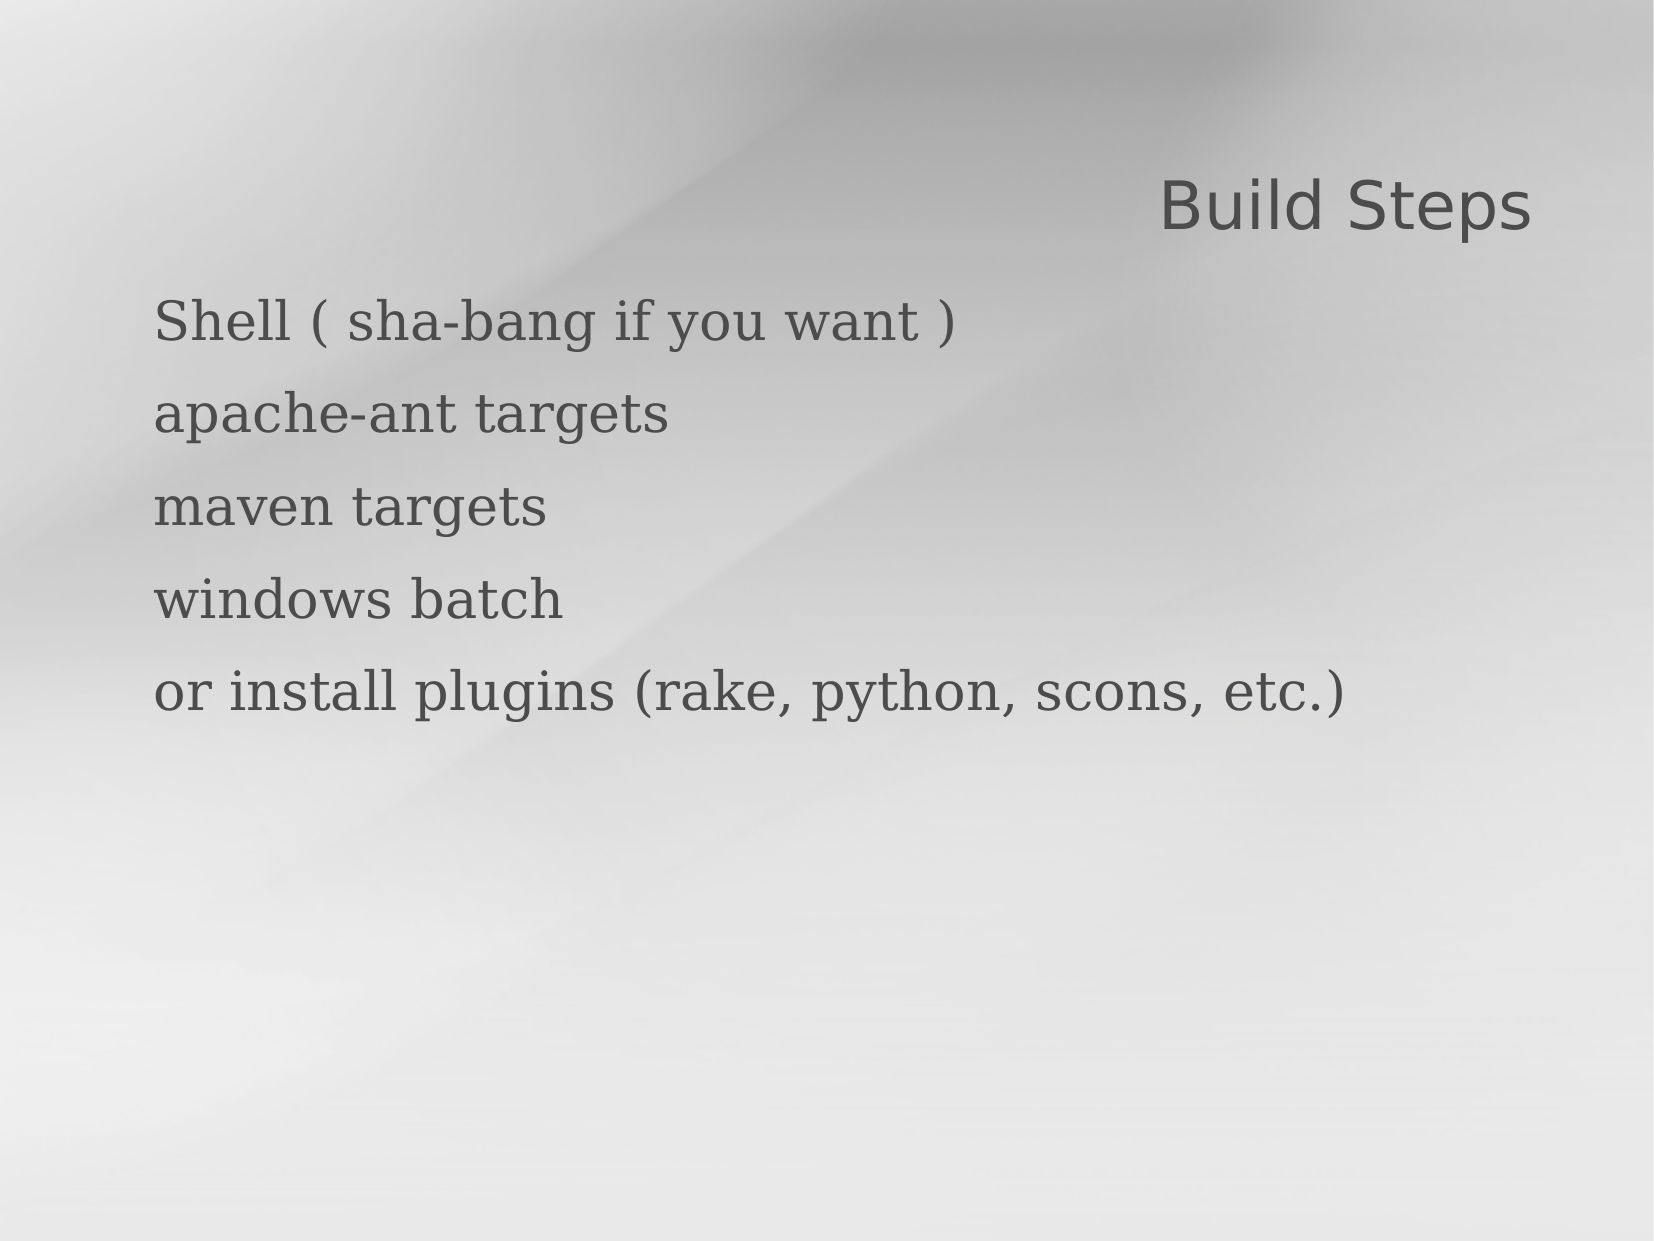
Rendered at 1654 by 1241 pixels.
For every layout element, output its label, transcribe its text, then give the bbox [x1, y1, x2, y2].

title Build Steps [121, 110, 1534, 290]
picture [0, 0, 1654, 1241]
list Shell ( sha-bang if you want ) apache-ant targets maven targets windows batch or install plugins (rake, python, scons, etc.) [82, 290, 1571, 1109]
